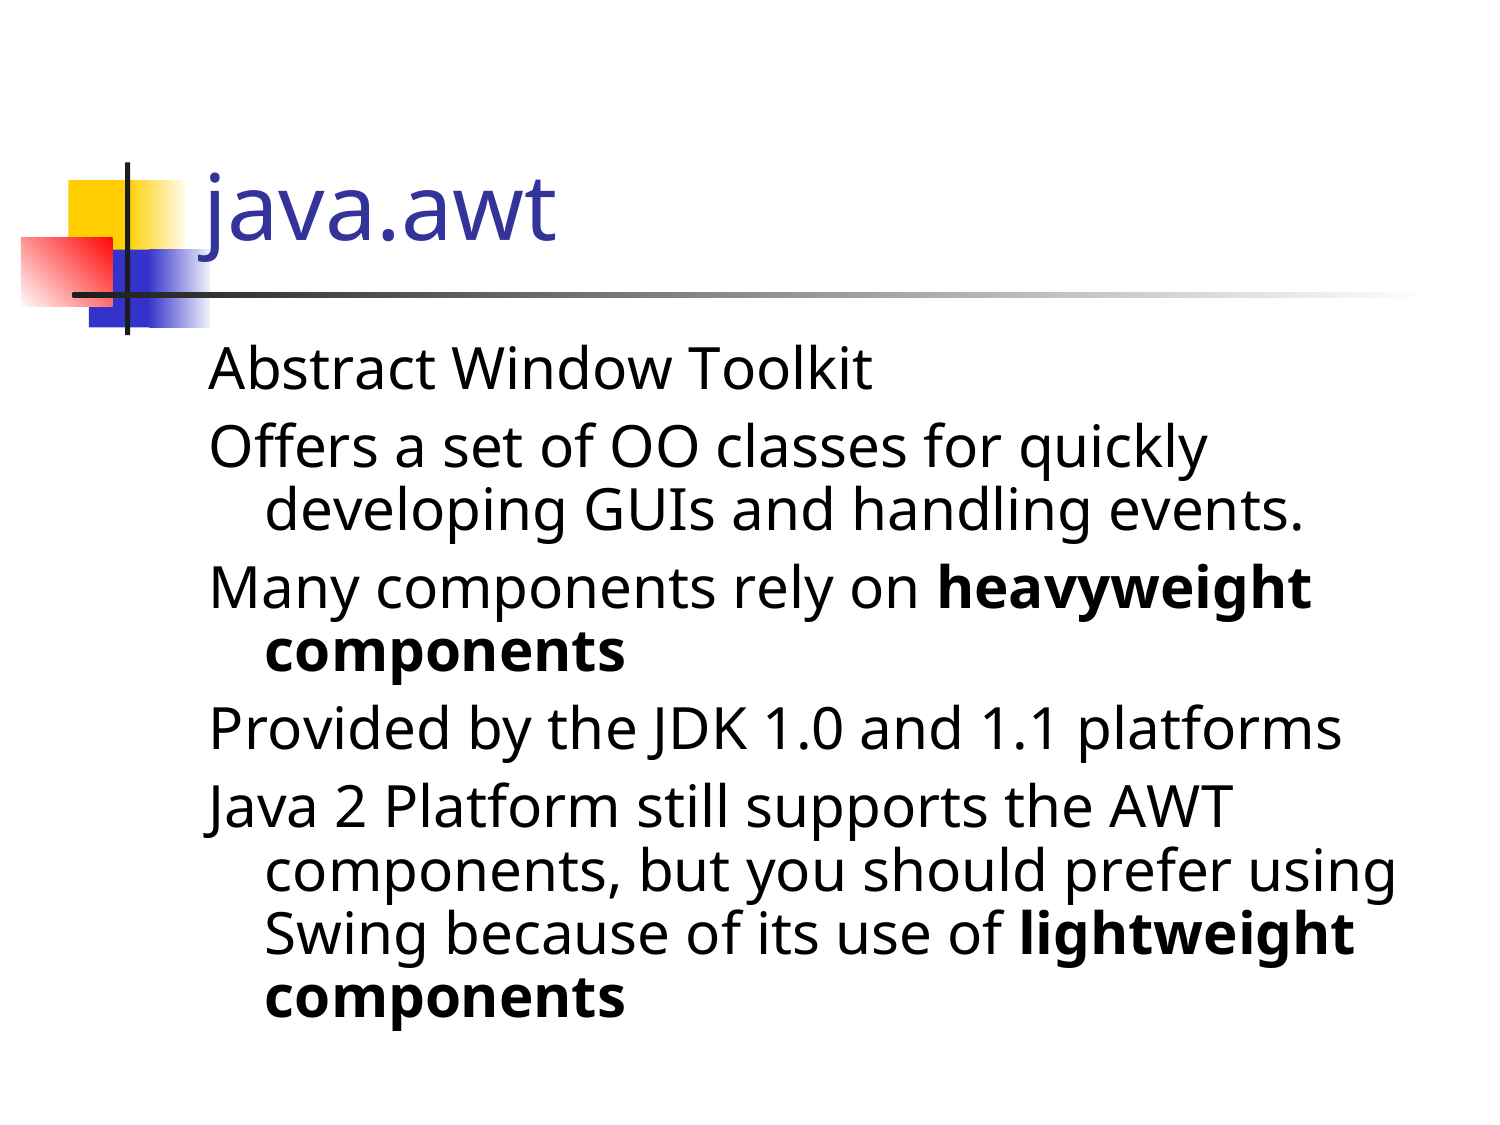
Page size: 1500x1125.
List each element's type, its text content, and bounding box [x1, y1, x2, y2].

title java.awt [188, 35, 1468, 276]
list Abstract Window Toolkit Offers a set of OO classes for quickly developing GUIs and handling events. Many components rely on heavyweight components Provided by the JDK 1.0 and 1.1 platforms Java 2 Platform still supports the AWT components, but you should prefer using Swing because of its use of lightweight components [193, 331, 1469, 1007]
